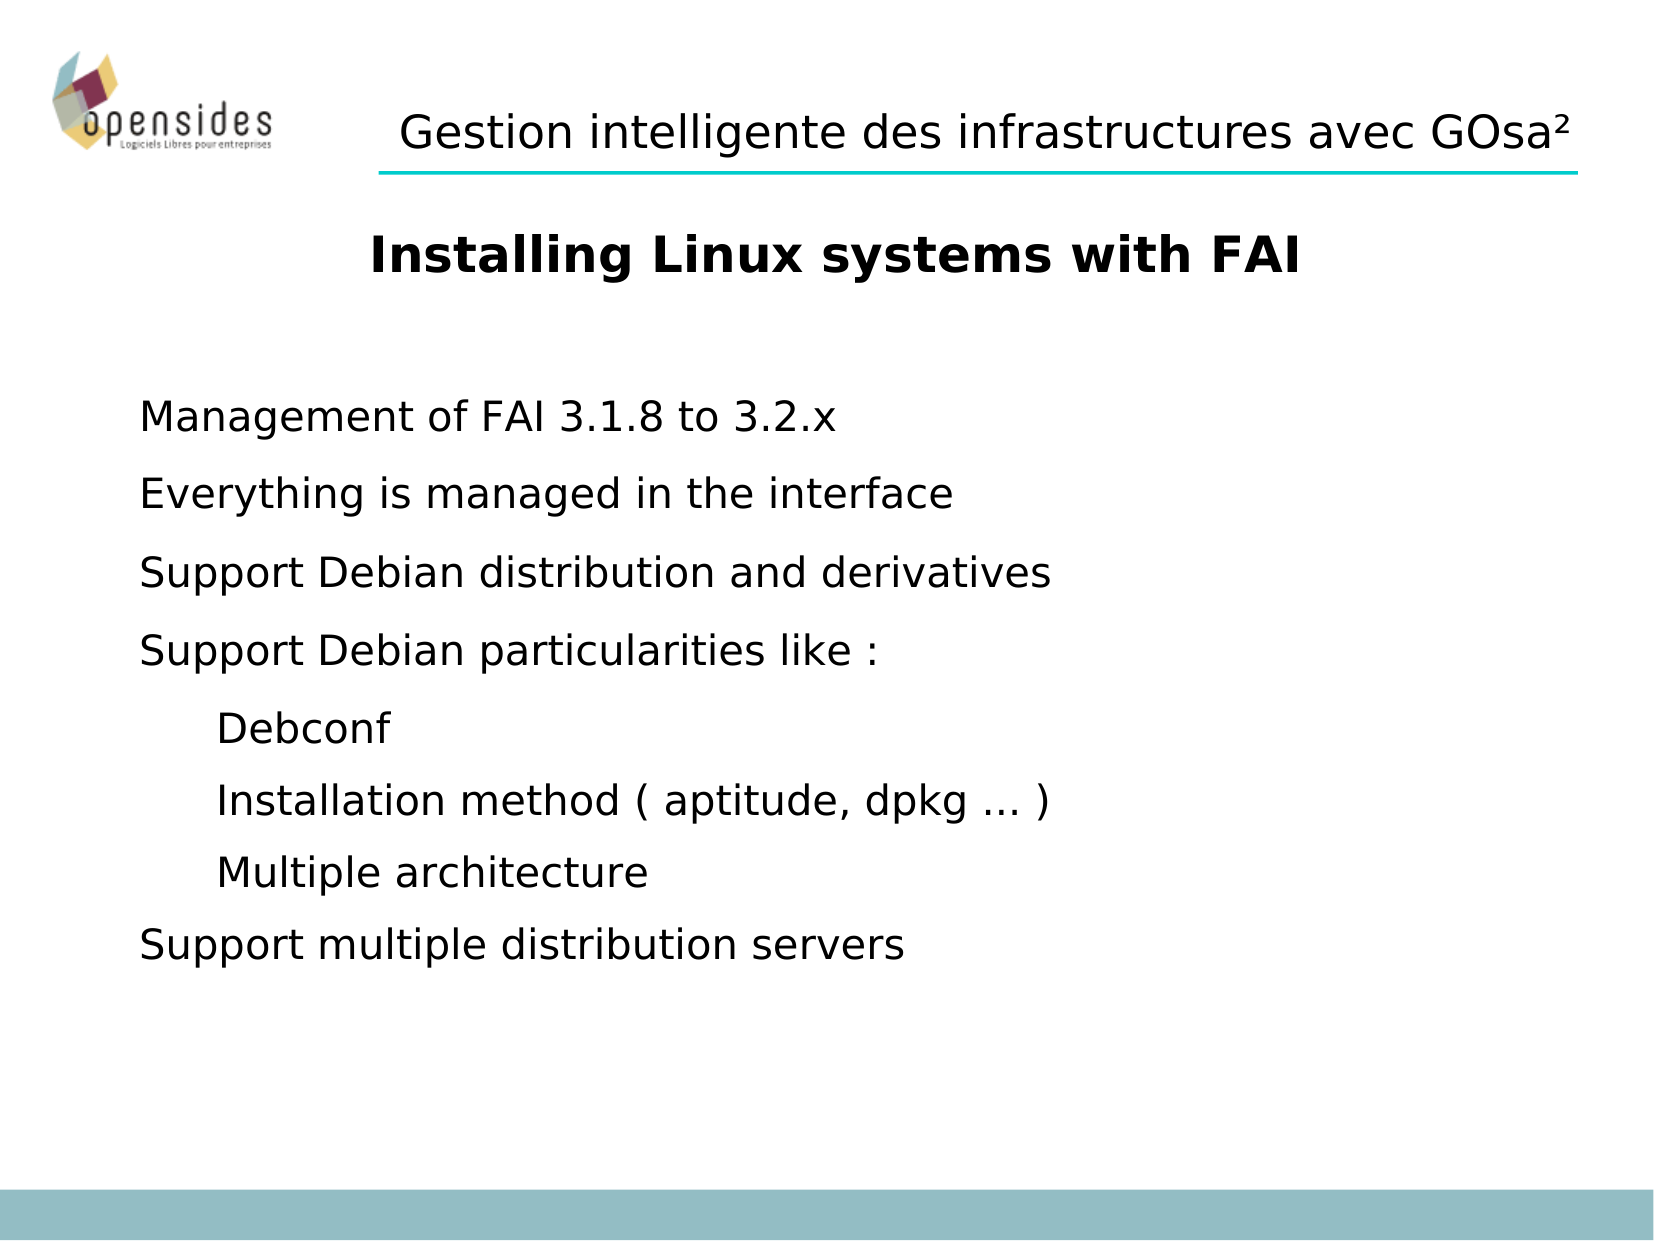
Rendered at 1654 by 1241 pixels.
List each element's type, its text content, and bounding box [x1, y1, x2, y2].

picture [22, 30, 308, 187]
list Installing Linux systems with FAI Management of FAI 3.1.8 to 3.2.x Everything is managed in the interface Support Debian distribution and derivatives Support Debian particularities like : Debconf Installation method ( aptitude, dpkg ... ) Multiple architecture Support multiple distribution servers [121, 226, 1534, 1136]
text_box [0, 1189, 1654, 1241]
text_box [378, 171, 1578, 175]
text_box Gestion intelligente des infrastructures avec GOsa² [317, 98, 1654, 167]
